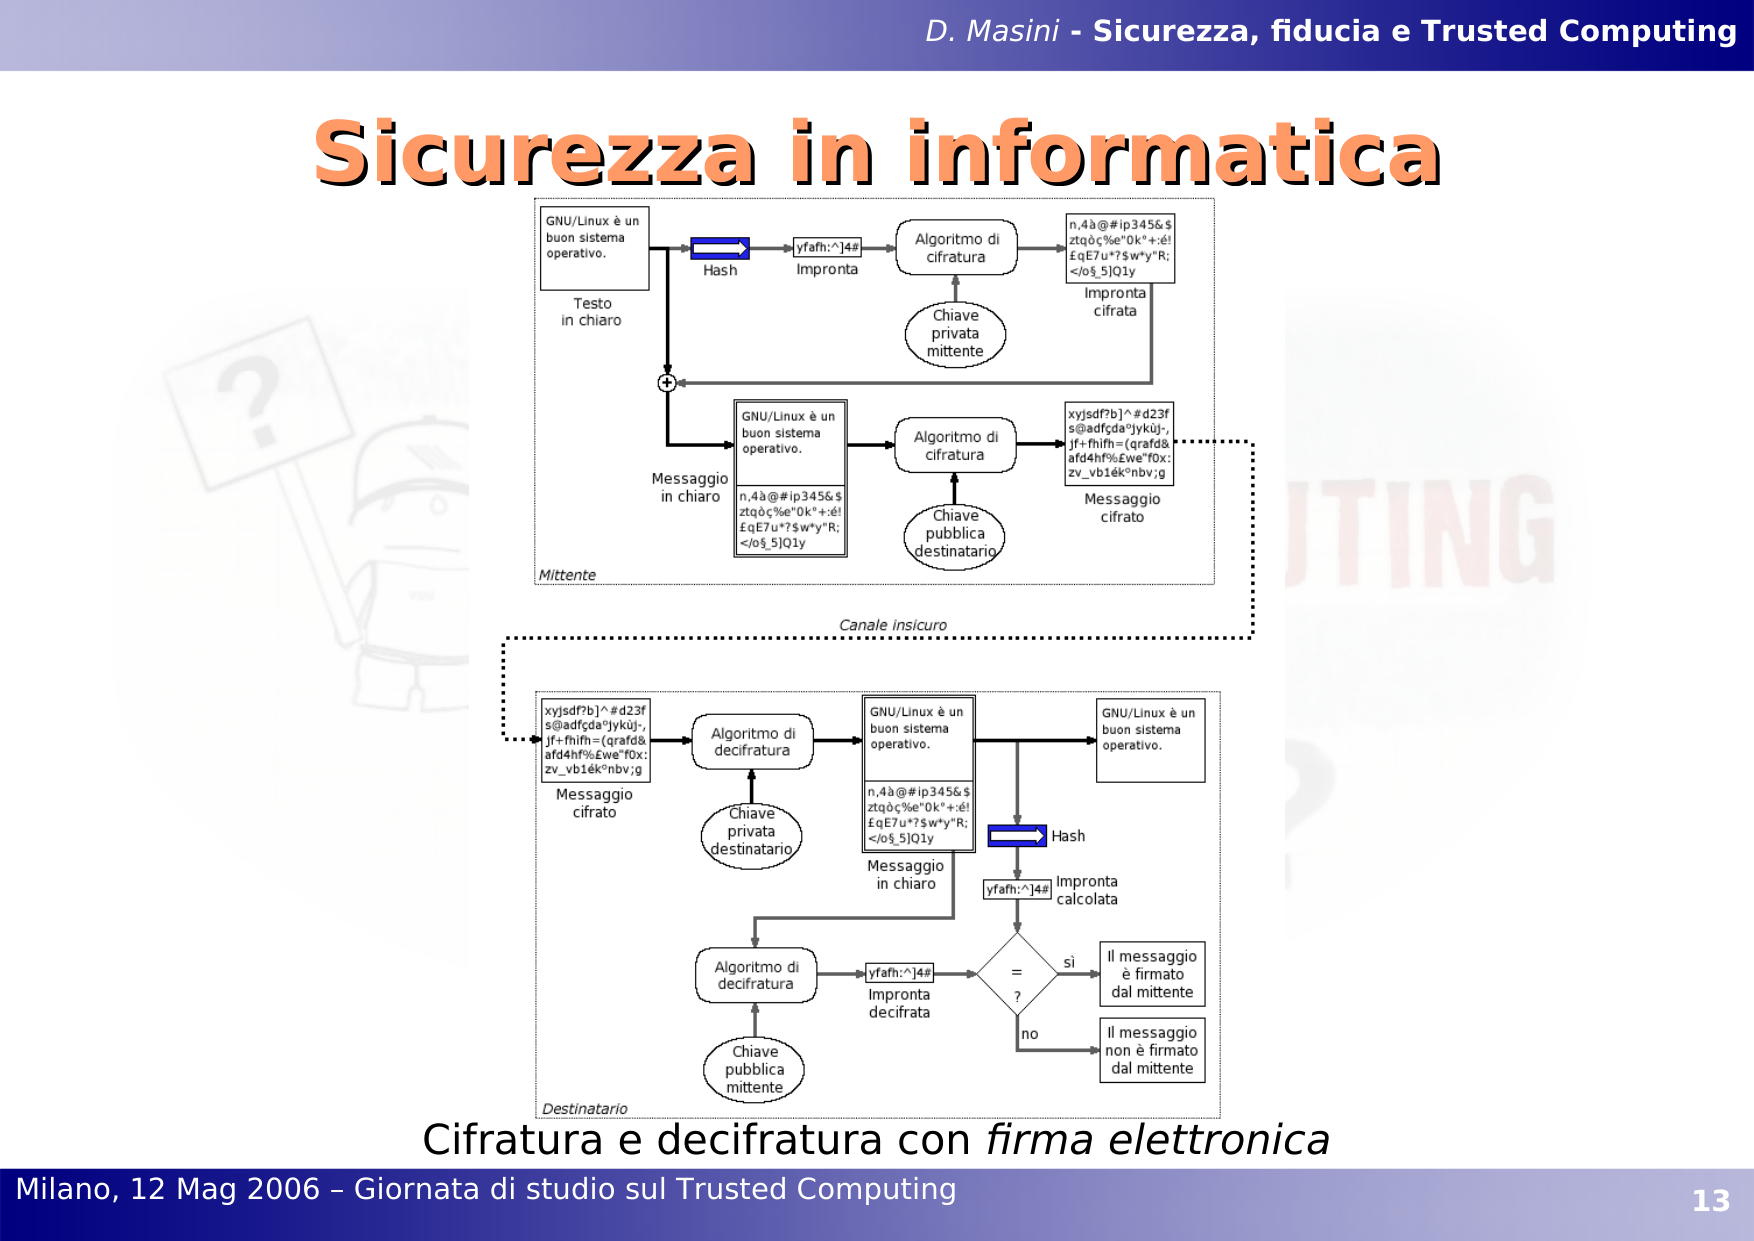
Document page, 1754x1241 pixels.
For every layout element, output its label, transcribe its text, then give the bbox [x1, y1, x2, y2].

title Sicurezza in informatica [87, 49, 1667, 257]
text_box D. Masini - Sicurezza, fiducia e Trusted Computing [602, 7, 1754, 63]
text_box Cifratura e decifratura con firma elettronica [93, 1117, 1661, 1180]
picture [0, 0, 1754, 1241]
text_box Milano, 12 Mag 2006 – Giornata di studio sul Trusted Computing [0, 1175, 1314, 1234]
text_box <numero> [1641, 1185, 1732, 1223]
